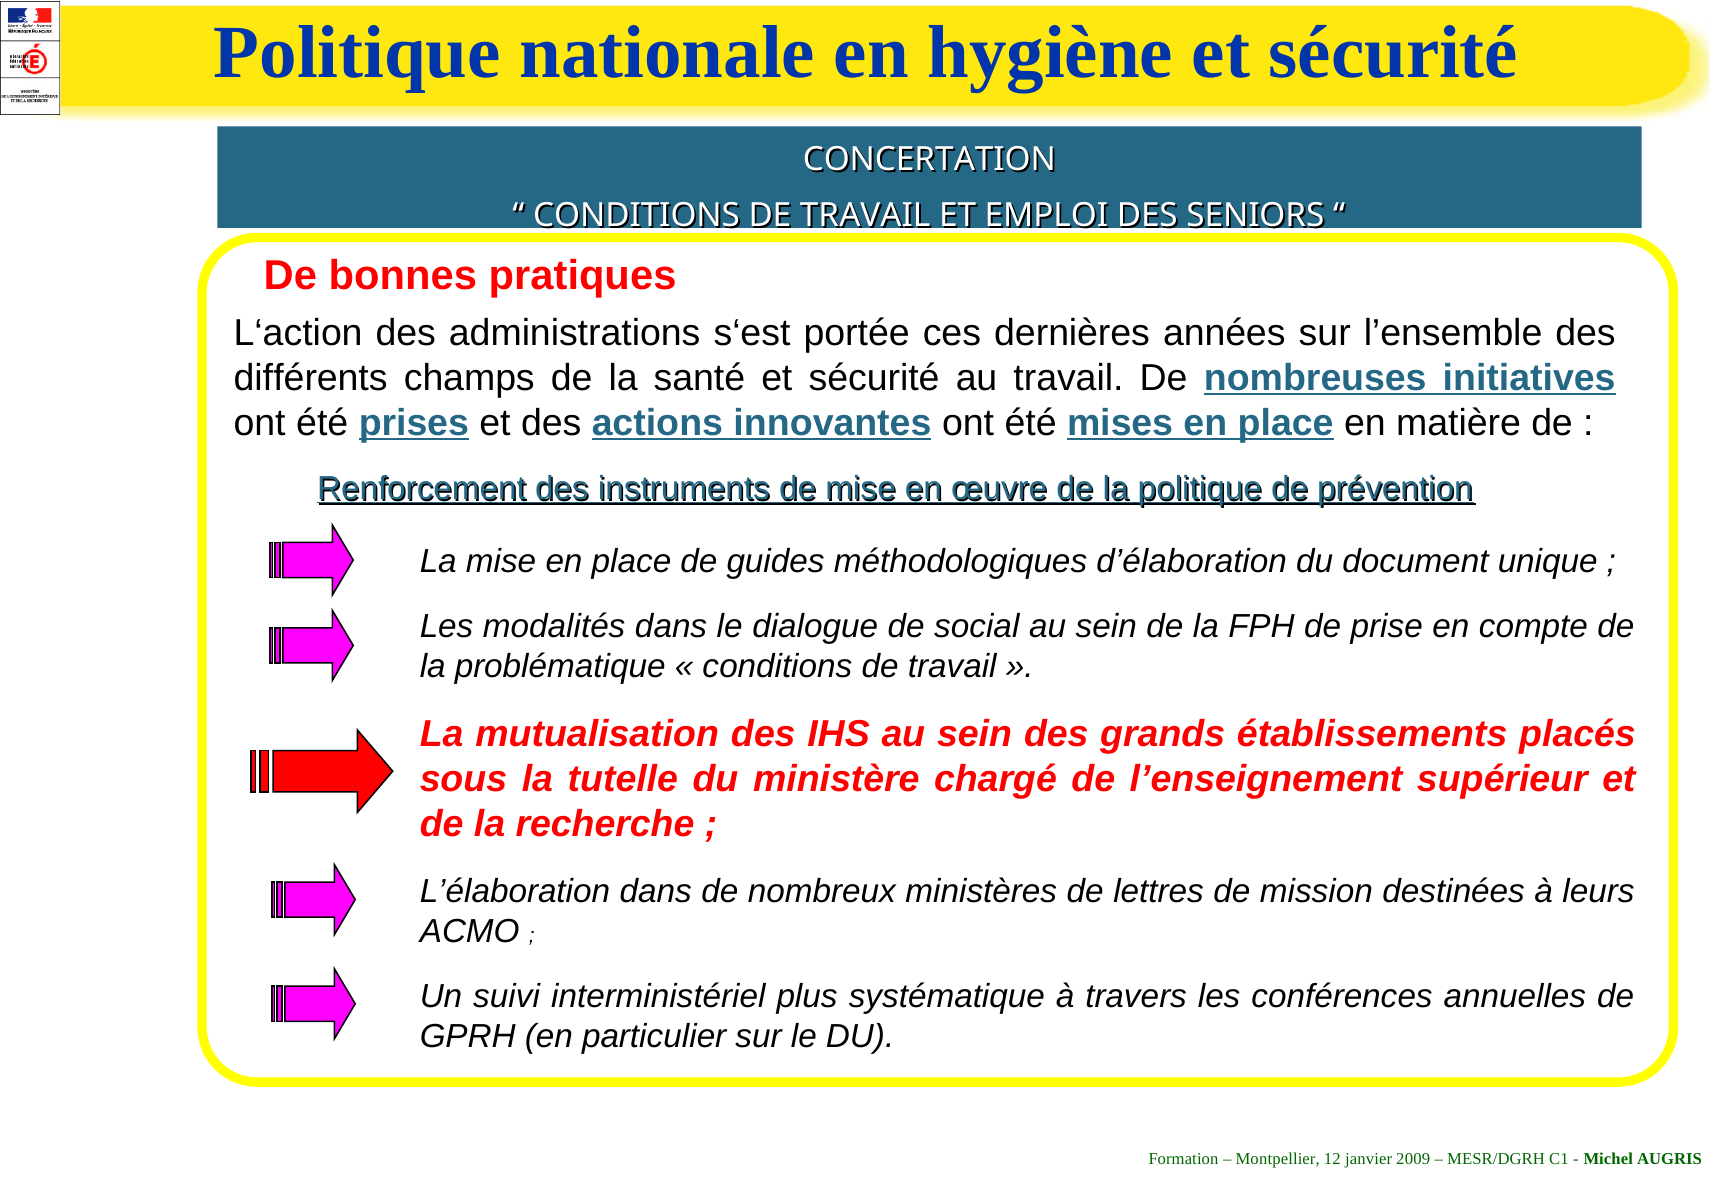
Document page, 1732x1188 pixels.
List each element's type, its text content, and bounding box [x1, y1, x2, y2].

text_box [275, 542, 280, 578]
text_box [251, 751, 255, 792]
text_box [277, 986, 282, 1021]
text_box [273, 729, 393, 813]
text_box CONCERTATION “ CONDITIONS DE TRAVAIL ET EMPLOI DES SENIORS “ [217, 126, 1642, 228]
picture [0, 0, 1710, 121]
text_box L‘action des administrations s‘est portée ces dernières années sur l’ensemble des différents champs de la santé et sécurité au travail. De nombreuses initiatives ont été prises et des actions innovantes ont été mises en place en matière de : [221, 296, 1628, 456]
text_box Politique nationale en hygiène et sécurité [199, 0, 1534, 100]
text_box [282, 610, 354, 681]
text_box [277, 882, 282, 917]
text_box [260, 751, 269, 792]
text_box [275, 628, 280, 663]
text_box Renforcement des instruments de mise en œuvre de la politique de prévention [305, 454, 1629, 518]
text_box De bonnes pratiques [248, 240, 1484, 296]
text_box La mise en place de guides méthodologiques d’élaboration du document unique ; Les modalités dans le dialogue de social au sein de la FPH de prise en compte de la problématique « conditions de travail ». La mutualisation des IHS au sein des grands établissements placés sous la tutelle du ministère chargé de l’enseignement supérieur et de la recherche ; L’élaboration dans de nombreux ministères de lettres de mission destinées à leurs ACMO ; Un suivi interministériel plus systématique à travers les conférences annuelles de GPRH (en particulier sur le DU). [408, 527, 1649, 1066]
text_box [282, 525, 354, 596]
text_box [284, 864, 356, 935]
text_box [284, 968, 356, 1039]
